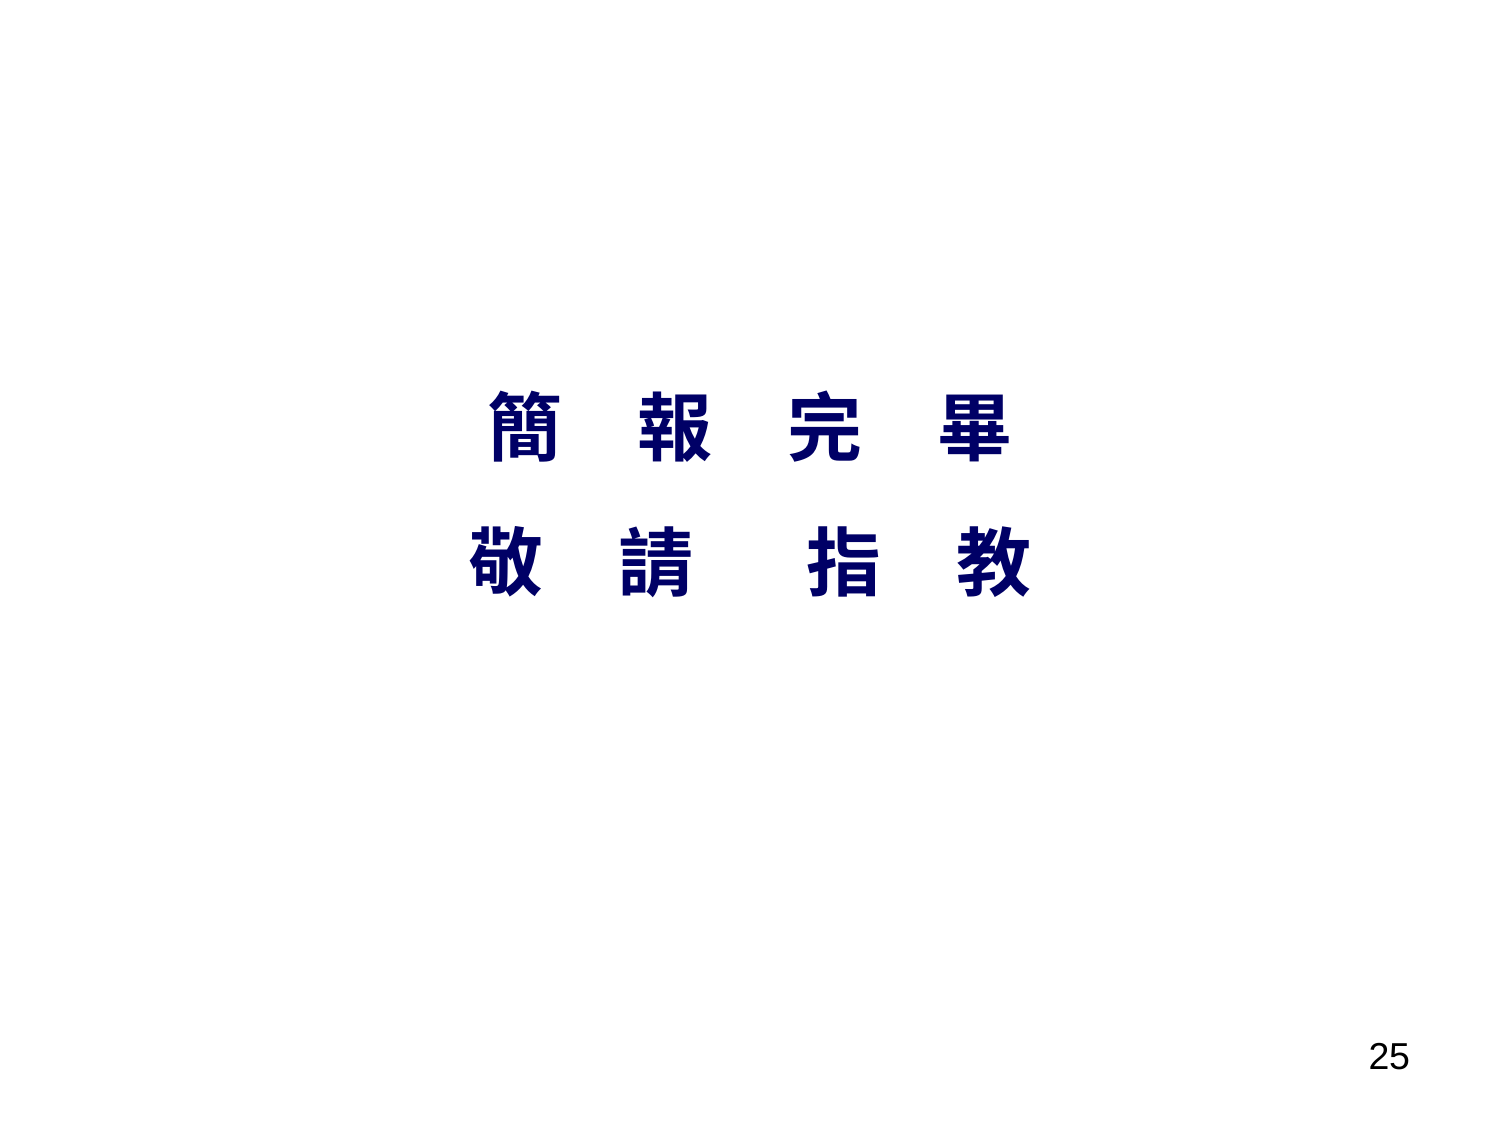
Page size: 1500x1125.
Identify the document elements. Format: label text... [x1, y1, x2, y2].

title 簡 報 完 畢 敬 請 指 教 [112, 349, 1388, 591]
